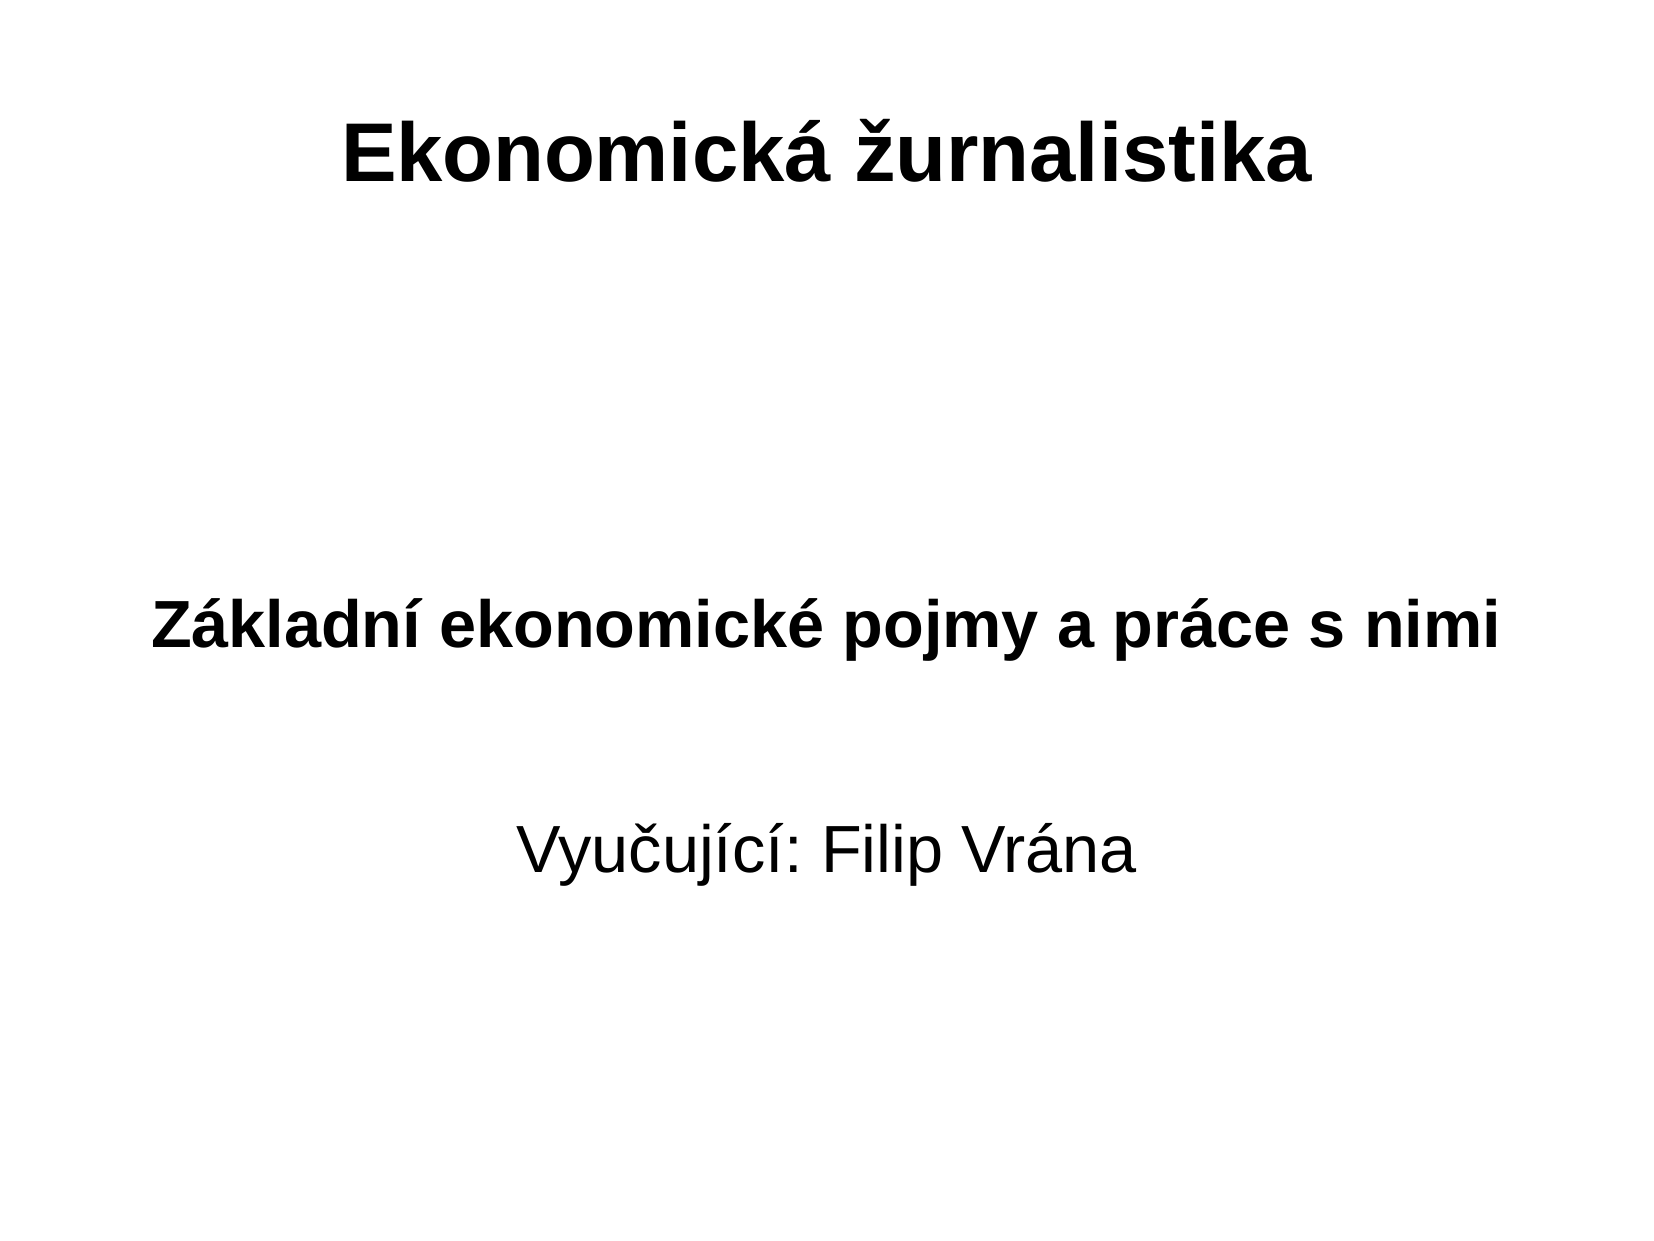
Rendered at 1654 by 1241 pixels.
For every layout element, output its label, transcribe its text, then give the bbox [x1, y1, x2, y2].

title Ekonomická žurnalistika [82, 49, 1571, 257]
subtitle Základní ekonomické pojmy a práce s nimi Vyučující: Filip Vrána [82, 290, 1571, 1109]
